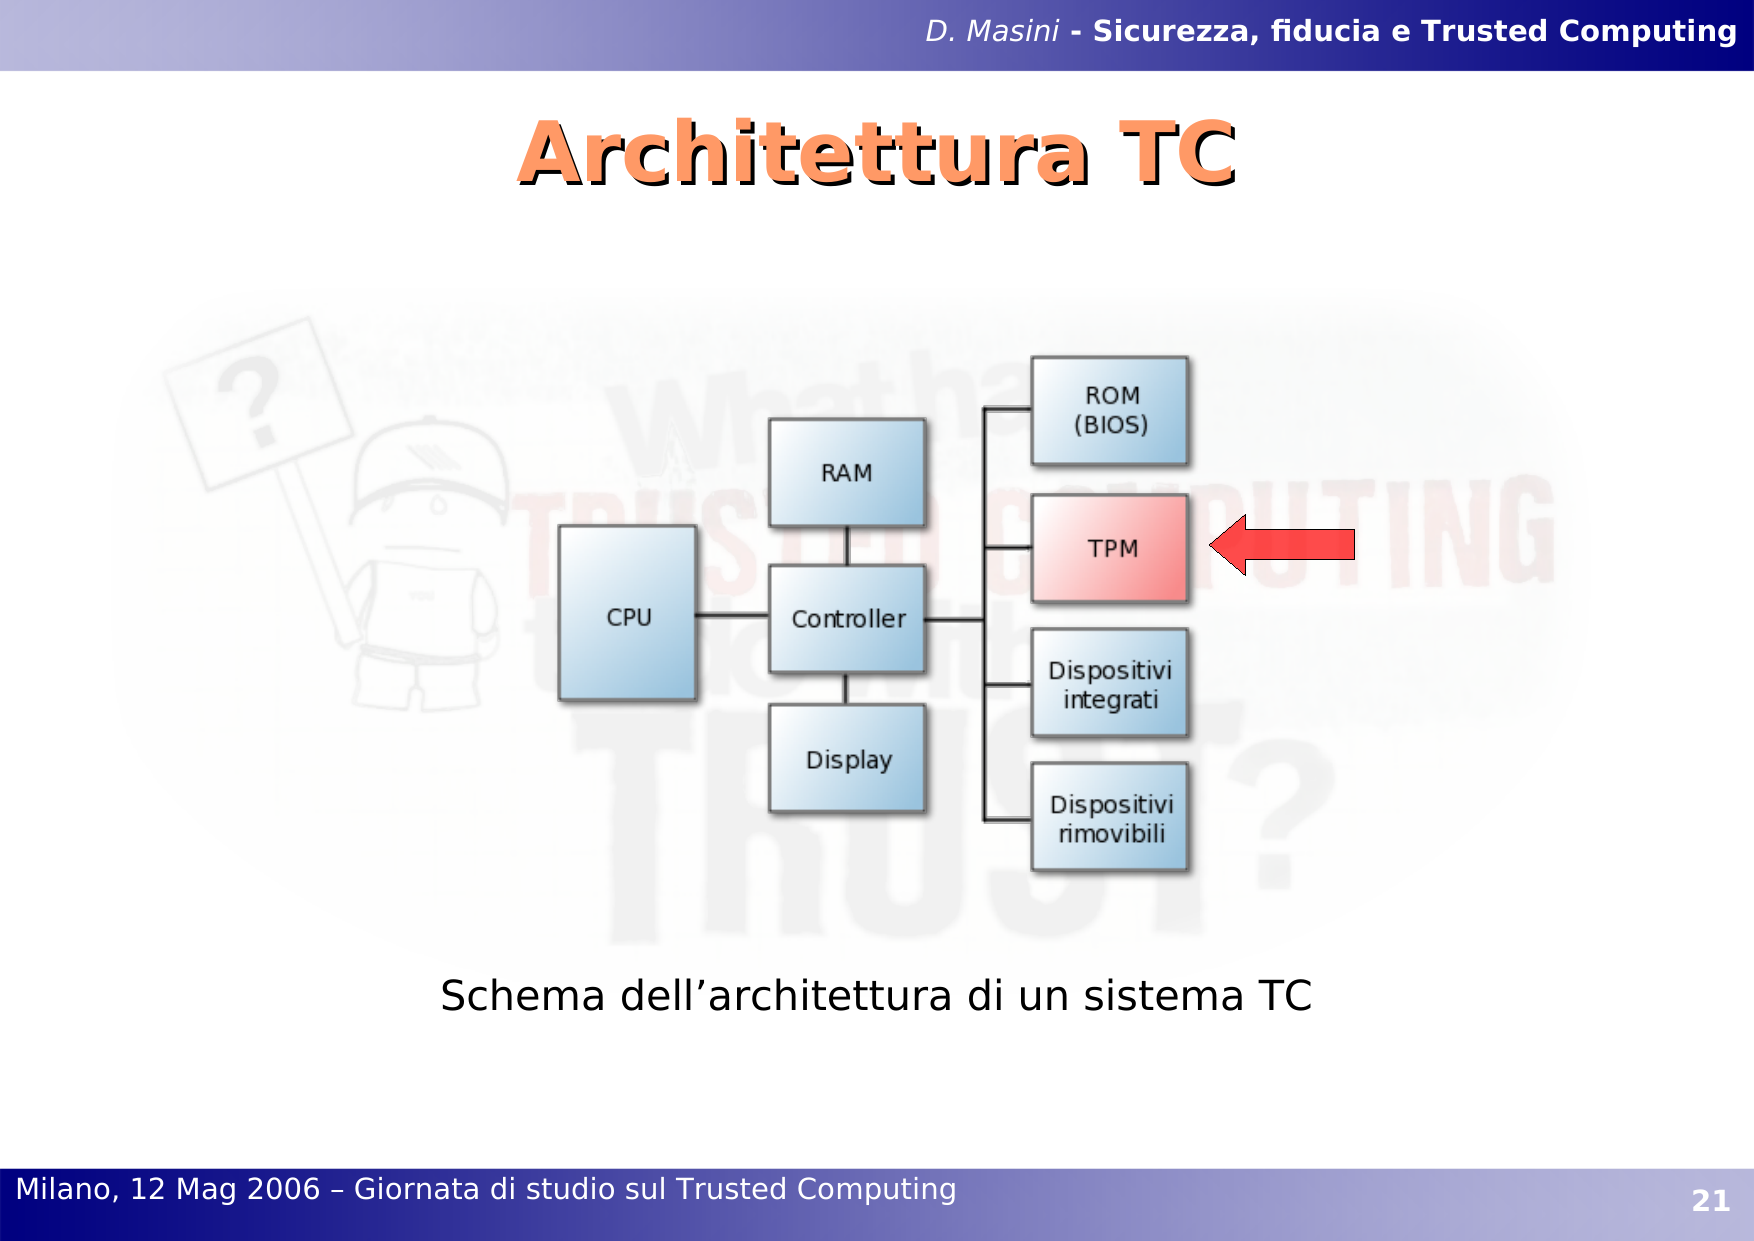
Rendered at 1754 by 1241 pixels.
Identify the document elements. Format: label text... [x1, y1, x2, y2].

text_box <numero> [1641, 1185, 1732, 1223]
title Architettura TC [87, 49, 1667, 257]
text_box Schema dell’architettura di un sistema TC [439, 972, 1315, 1035]
text_box D. Masini - Sicurezza, fiducia e Trusted Computing [602, 7, 1754, 63]
text_box [1209, 514, 1355, 576]
text_box Milano, 12 Mag 2006 – Giornata di studio sul Trusted Computing [0, 1175, 1314, 1234]
picture [0, 0, 1754, 1241]
